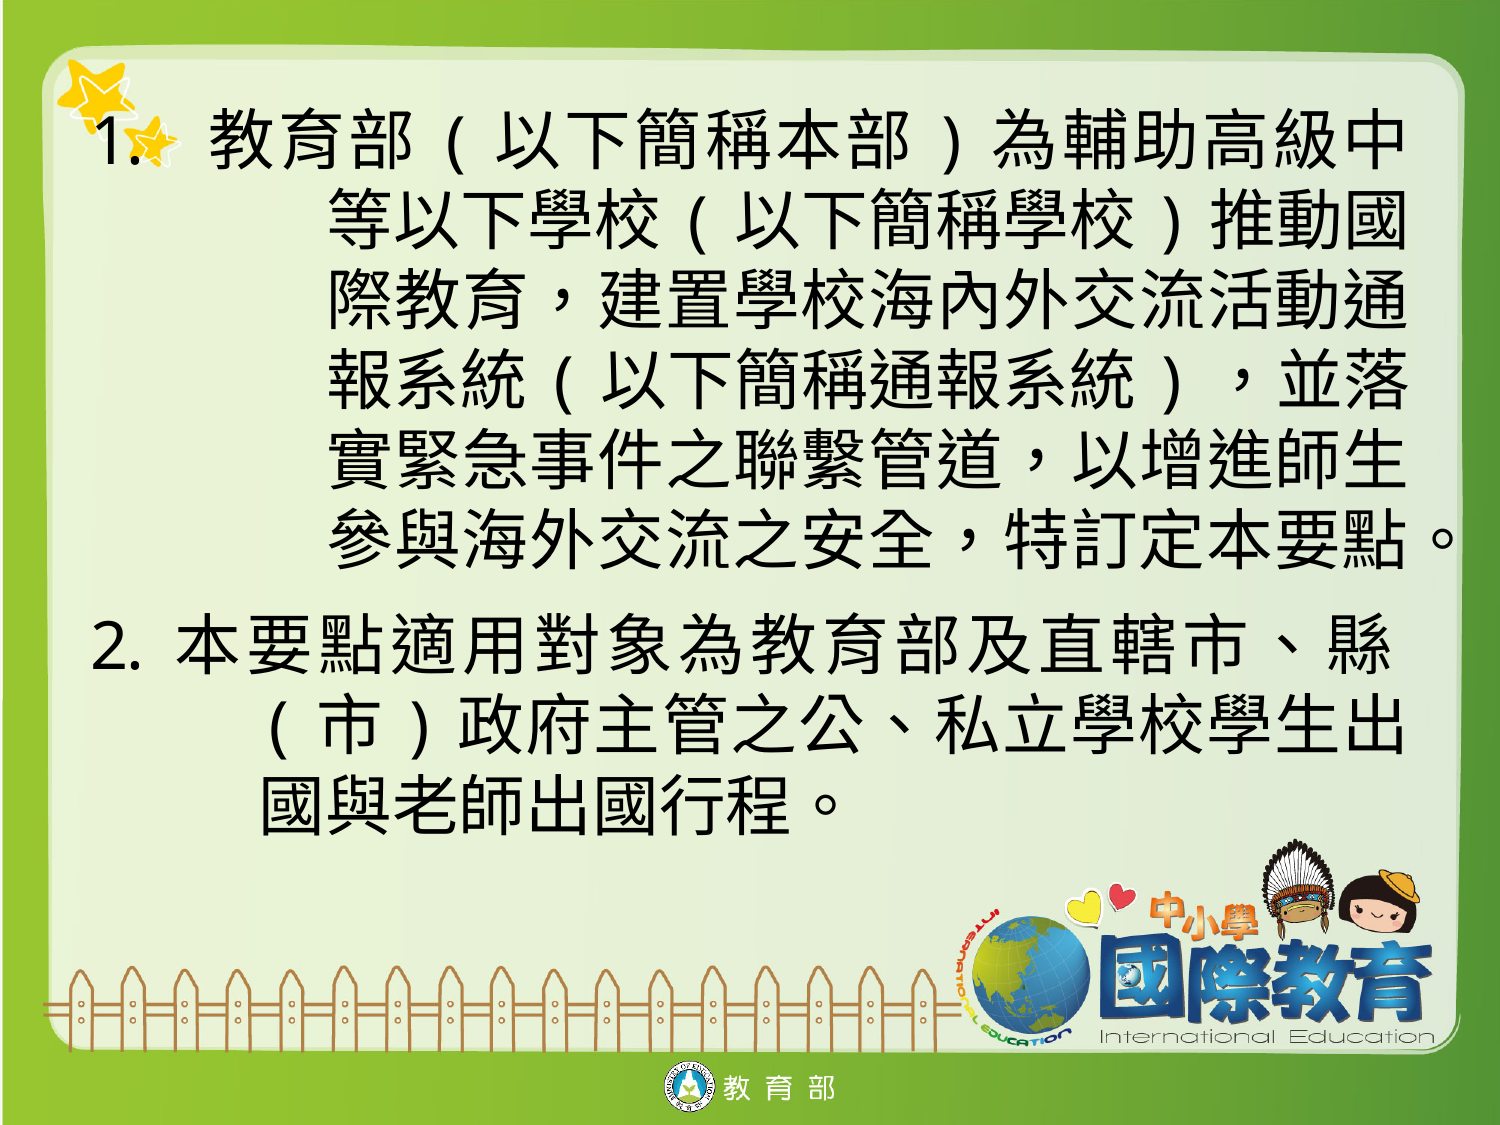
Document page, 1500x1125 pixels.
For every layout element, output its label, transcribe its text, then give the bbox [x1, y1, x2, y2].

list 教育部(以下簡稱本部)為輔助高級中等以下學校(以下簡稱學校)推動國際教育，建置學校海內外交流活動通報系統(以下簡稱通報系統)，並落實緊急事件之聯繫管道，以增進師生參與海外交流之安全，特訂定本要點。 本要點適用對象為教育部及直轄市、縣(市)政府主管之公、私立學校學生出國與老師出國行程。 [75, 90, 1426, 965]
